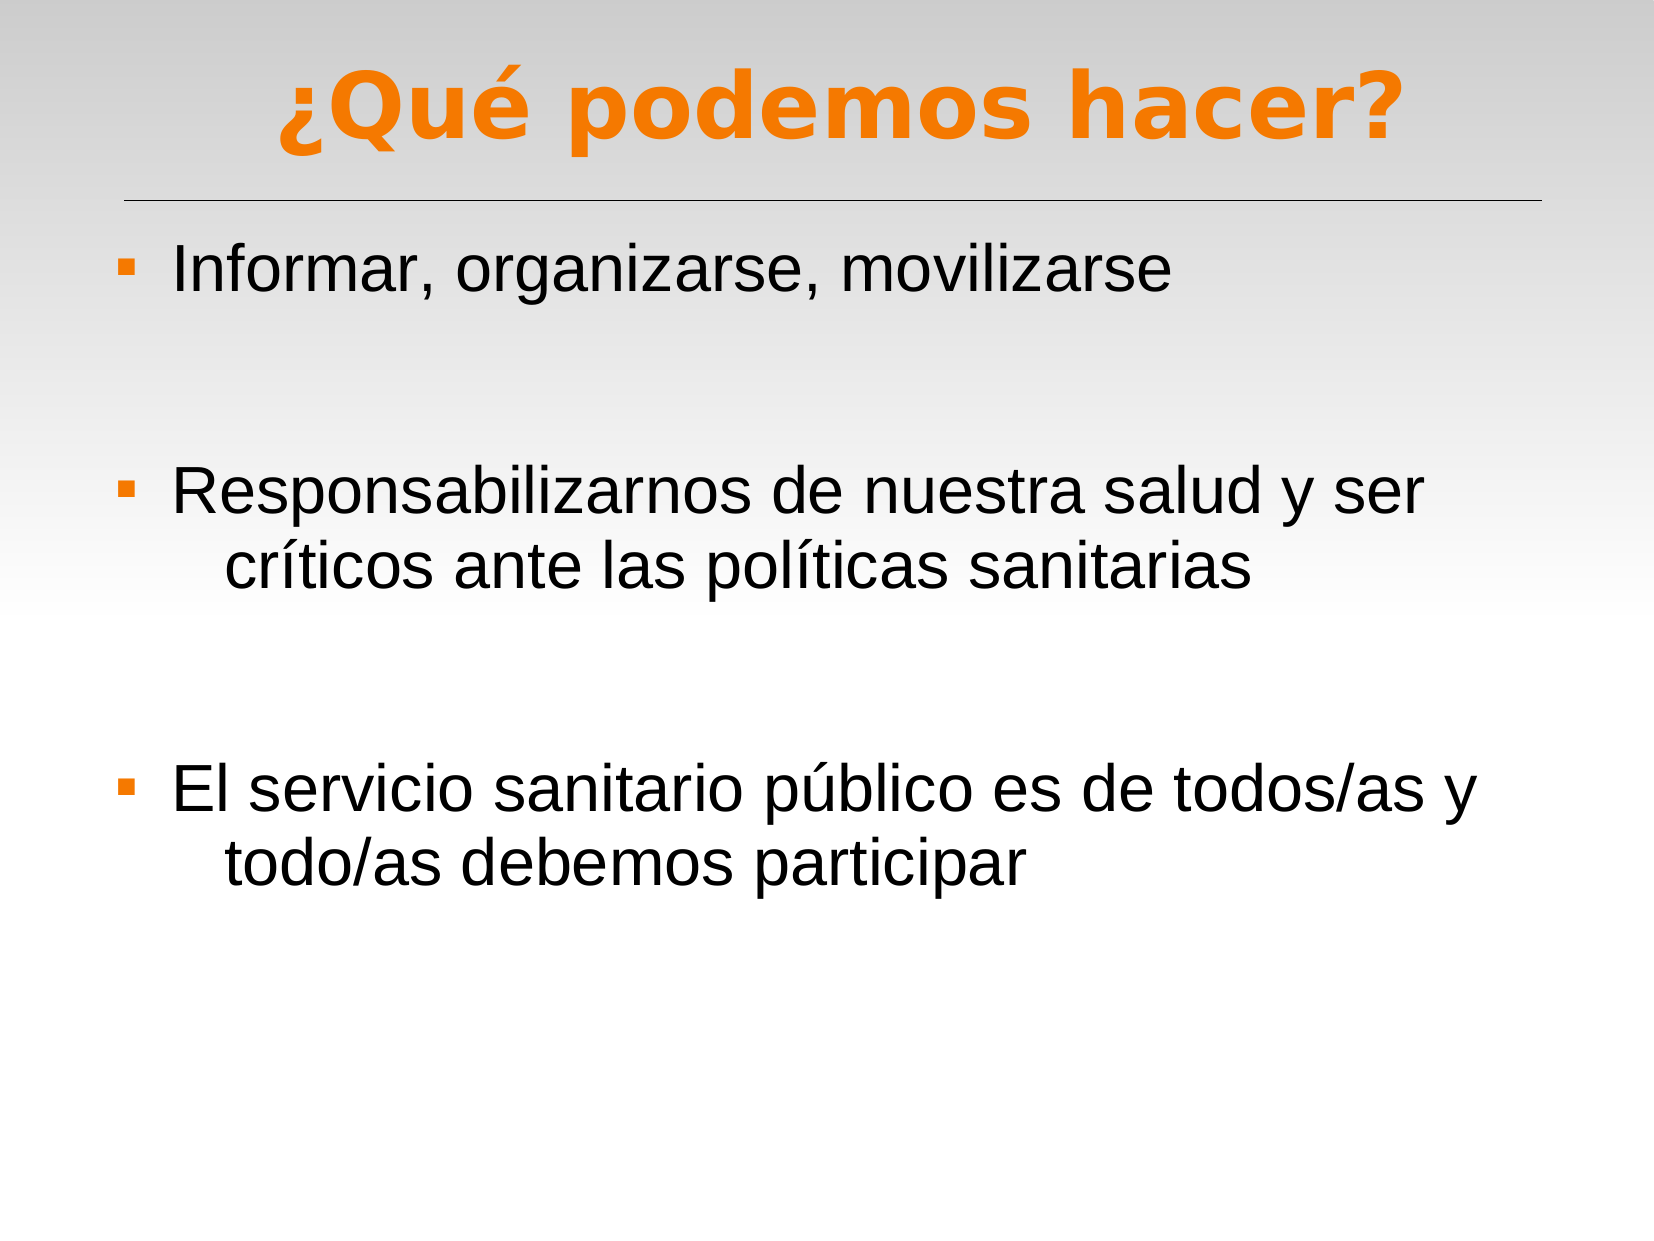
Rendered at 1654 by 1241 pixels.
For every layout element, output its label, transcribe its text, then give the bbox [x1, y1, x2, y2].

list Informar, organizarse, movilizarse Responsabilizarnos de nuestra salud y ser críticos ante las políticas sanitarias El servicio sanitario público es de todos/as y todo/as debemos participar [82, 231, 1571, 1050]
title ¿Qué podemos hacer? [59, 38, 1625, 176]
